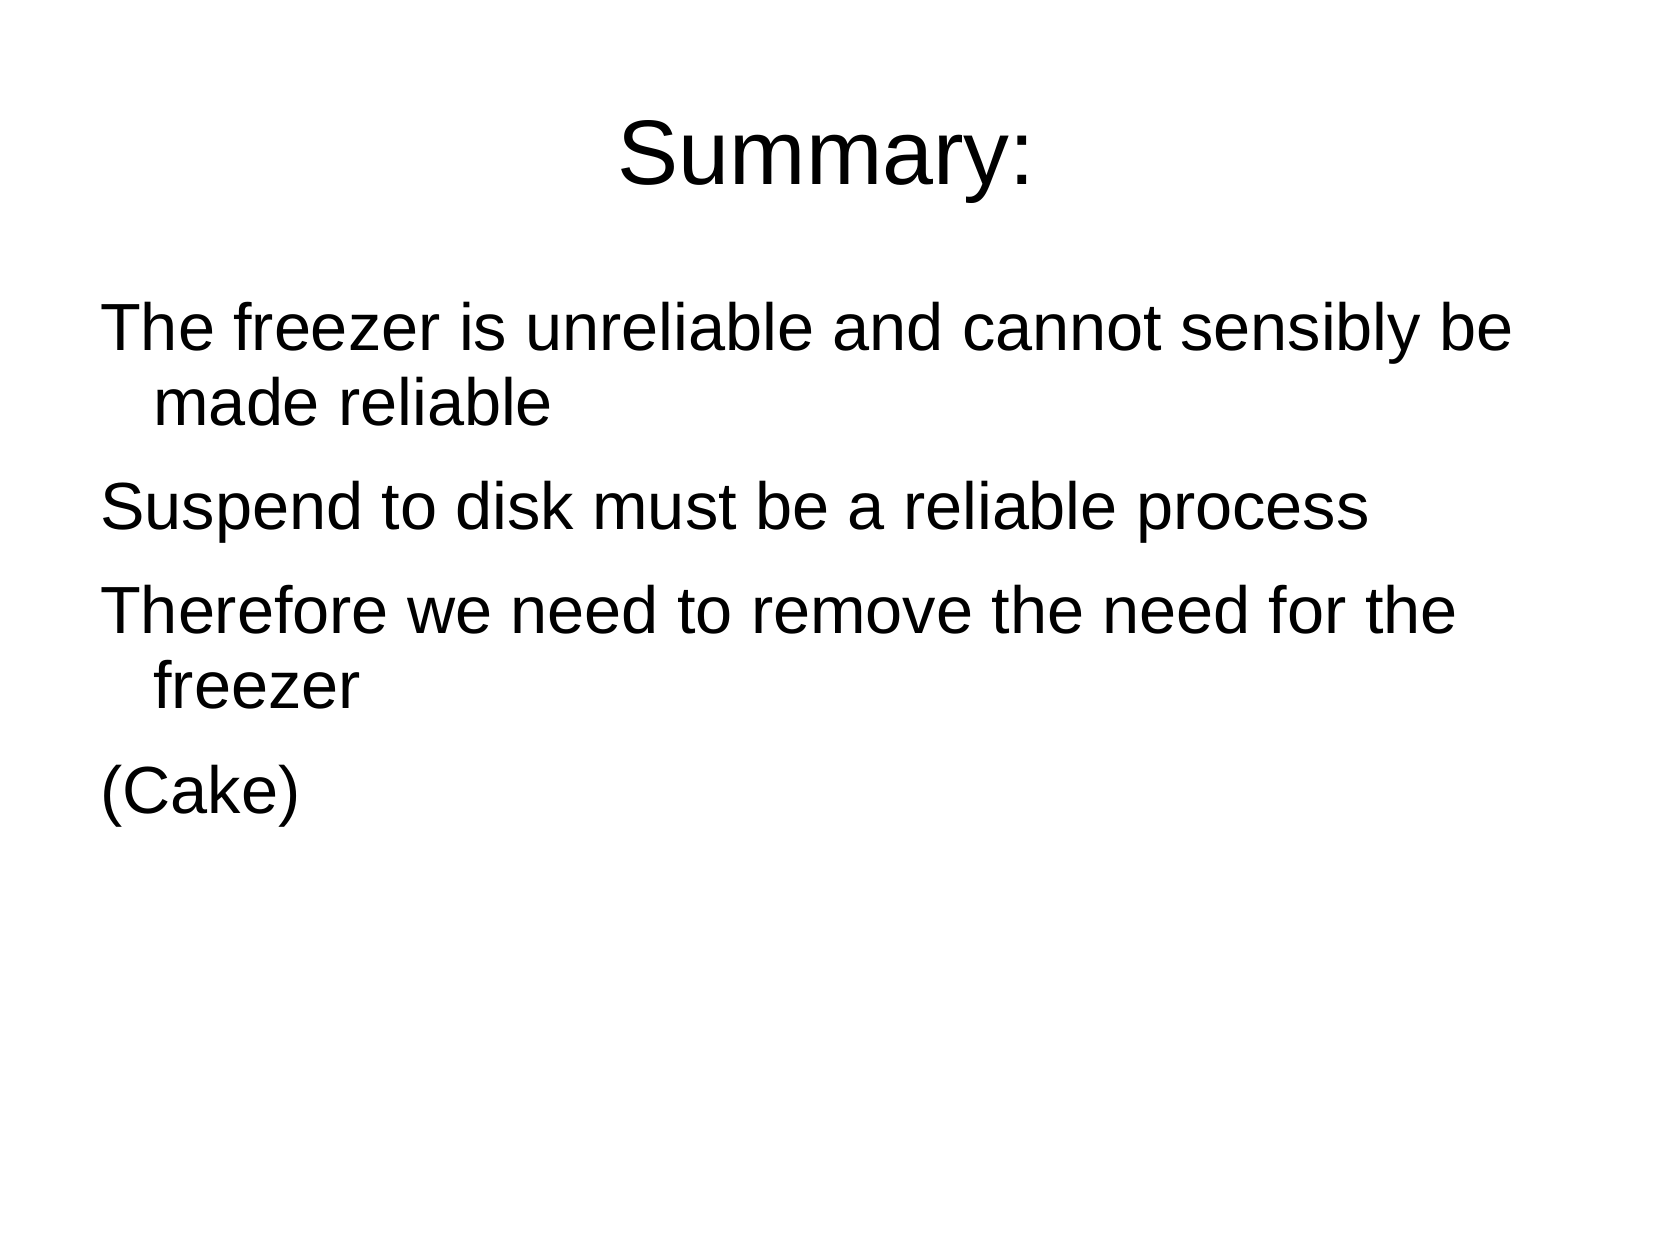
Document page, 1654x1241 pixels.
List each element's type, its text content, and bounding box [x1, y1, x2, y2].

list The freezer is unreliable and cannot sensibly be made reliable Suspend to disk must be a reliable process Therefore we need to remove the need for the freezer (Cake) [82, 290, 1571, 1094]
title Summary: [82, 56, 1571, 250]
